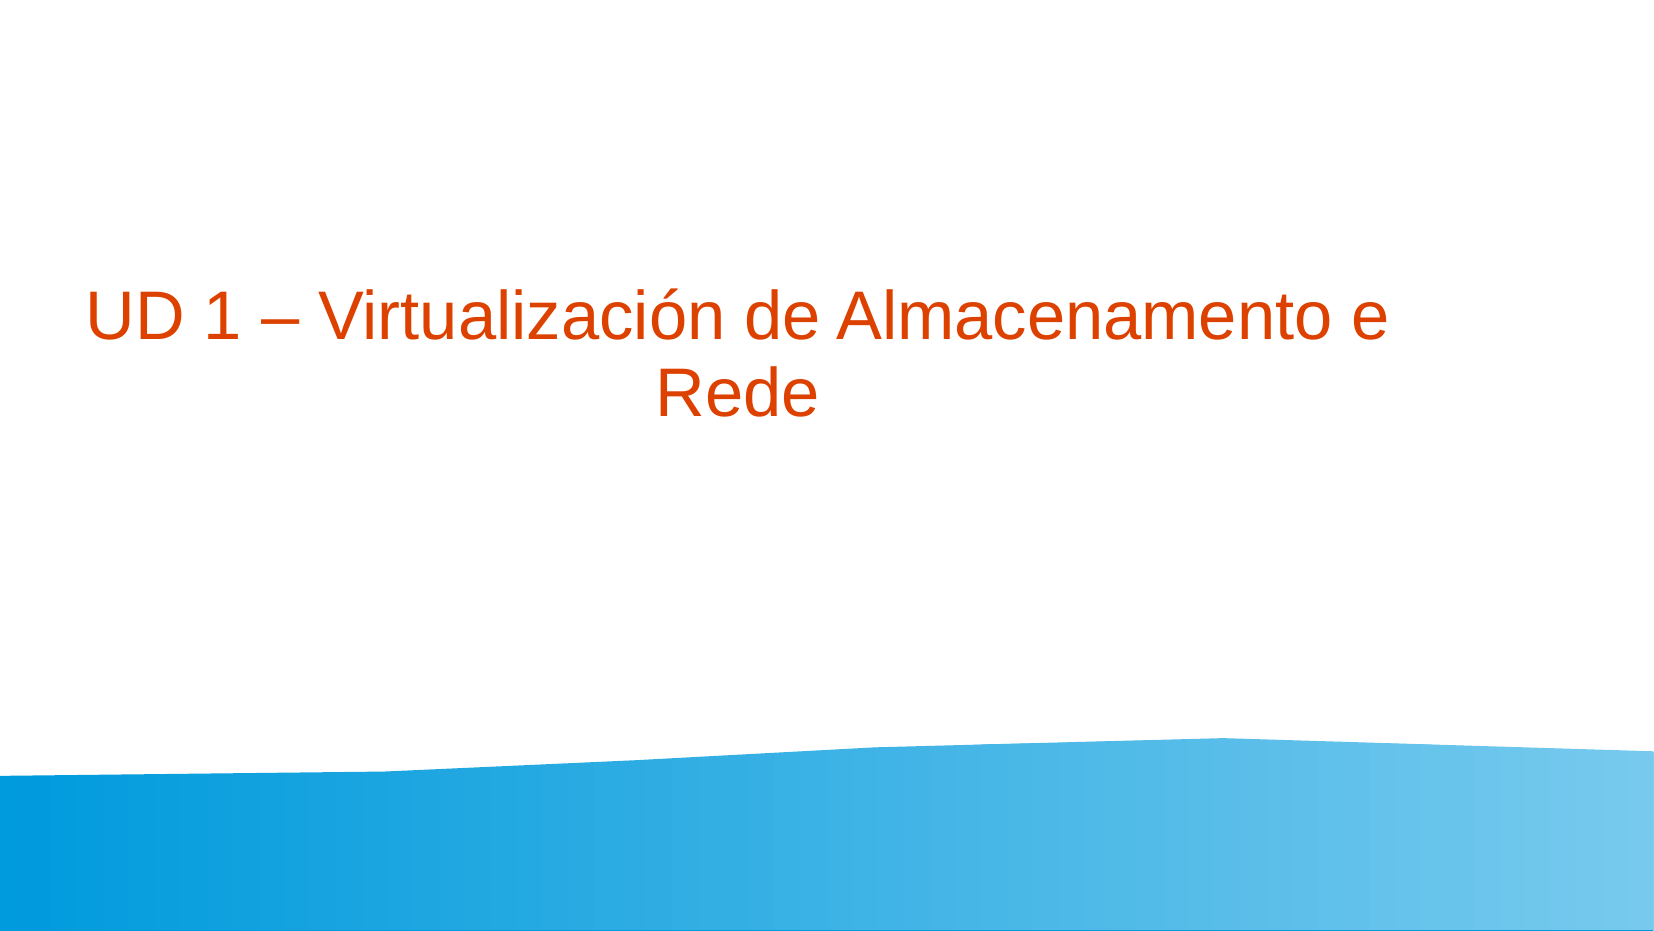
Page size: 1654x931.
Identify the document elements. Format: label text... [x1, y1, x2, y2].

title UD 1 – Virtualización de Almacenamento e Rede [0, 265, 1477, 443]
